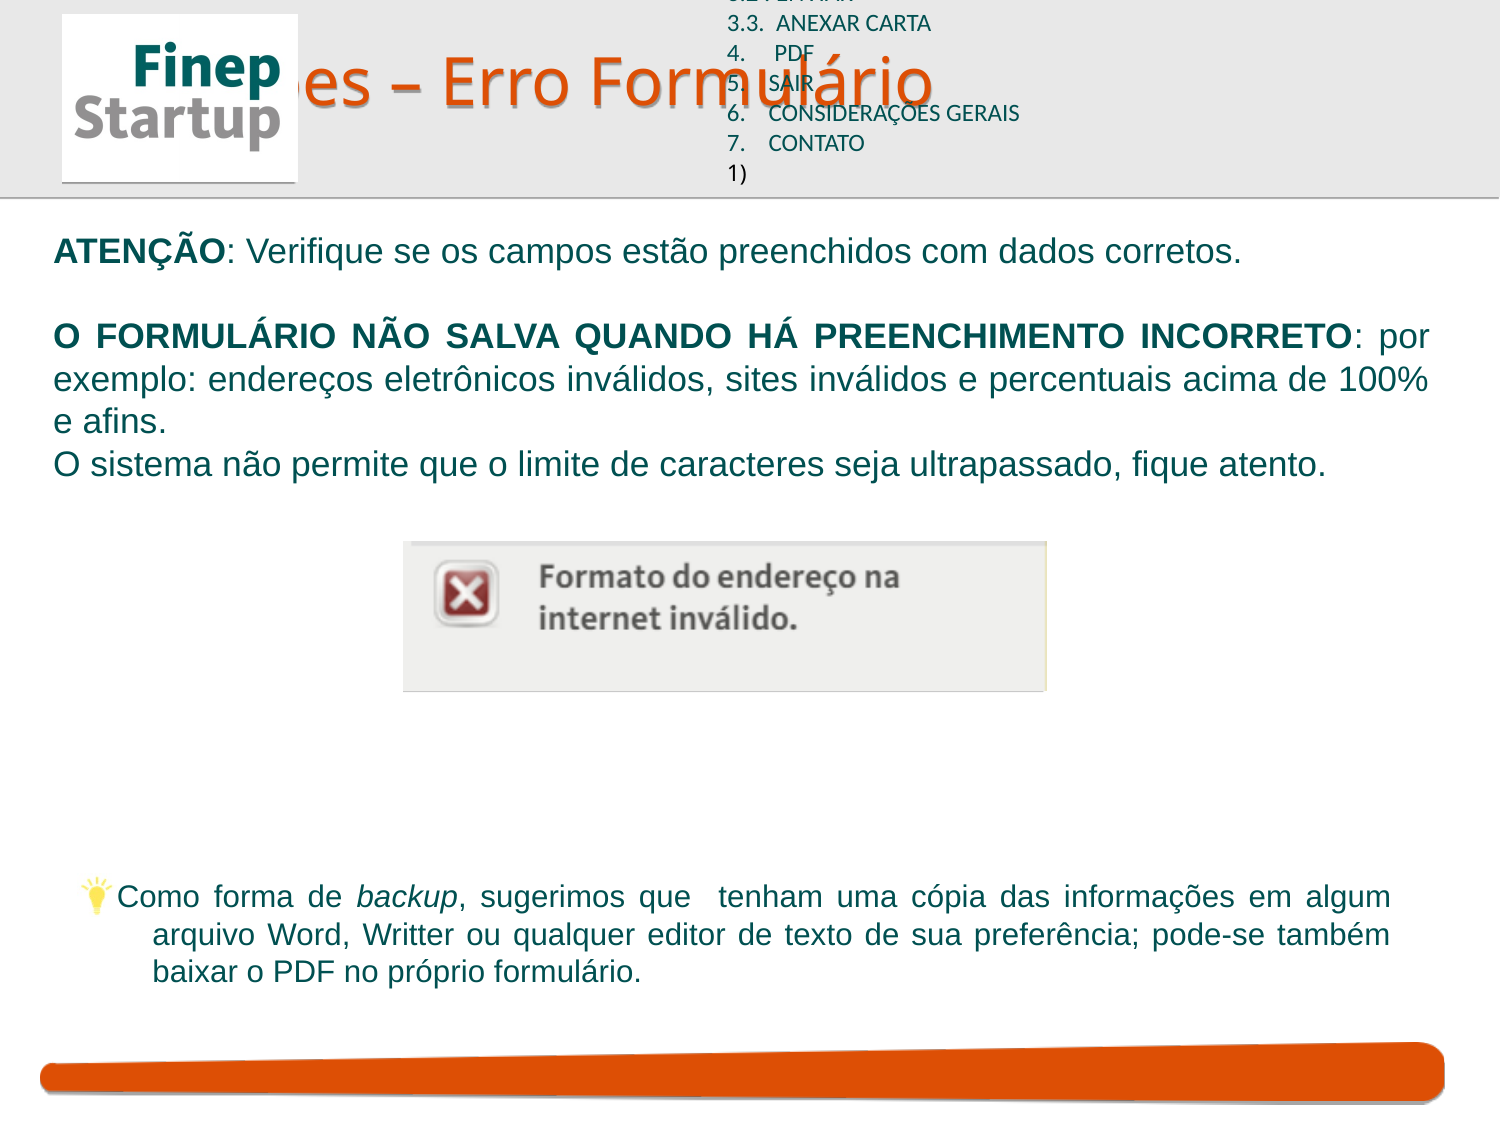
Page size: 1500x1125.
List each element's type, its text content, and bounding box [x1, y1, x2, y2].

text_box 1. 1º ACESSO 2. CADASTRO 3. BOTÕES DO FORMULÁRIO 3.1. SALVAR 3.2 . ENVIAR 3.3. ANEXAR CARTA 4. PDF 5. SAIR 6. CONSIDERAÇÕES GERAIS 7. CONTATO [712, 0, 1480, 195]
text_box ATENÇÃO: Verifique se os campos estão preenchidos com dados corretos. O FORMULÁRIO NÃO SALVA QUANDO HÁ PREENCHIMENTO INCORRETO: por exemplo: endereços eletrônicos inválidos, sites inválidos e percentuais acima de 100% e afins. O sistema não permite que o limite de caracteres seja ultrapassado, fique atento. [38, 221, 1452, 491]
picture [62, 14, 298, 182]
text_box Como forma de backup, sugerimos que tenham uma cópia das informações em algum arquivo Word, Writter ou qualquer editor de texto de sua preferência; pode-se também baixar o PDF no próprio formulário. [62, 869, 1408, 996]
picture [403, 542, 1047, 691]
